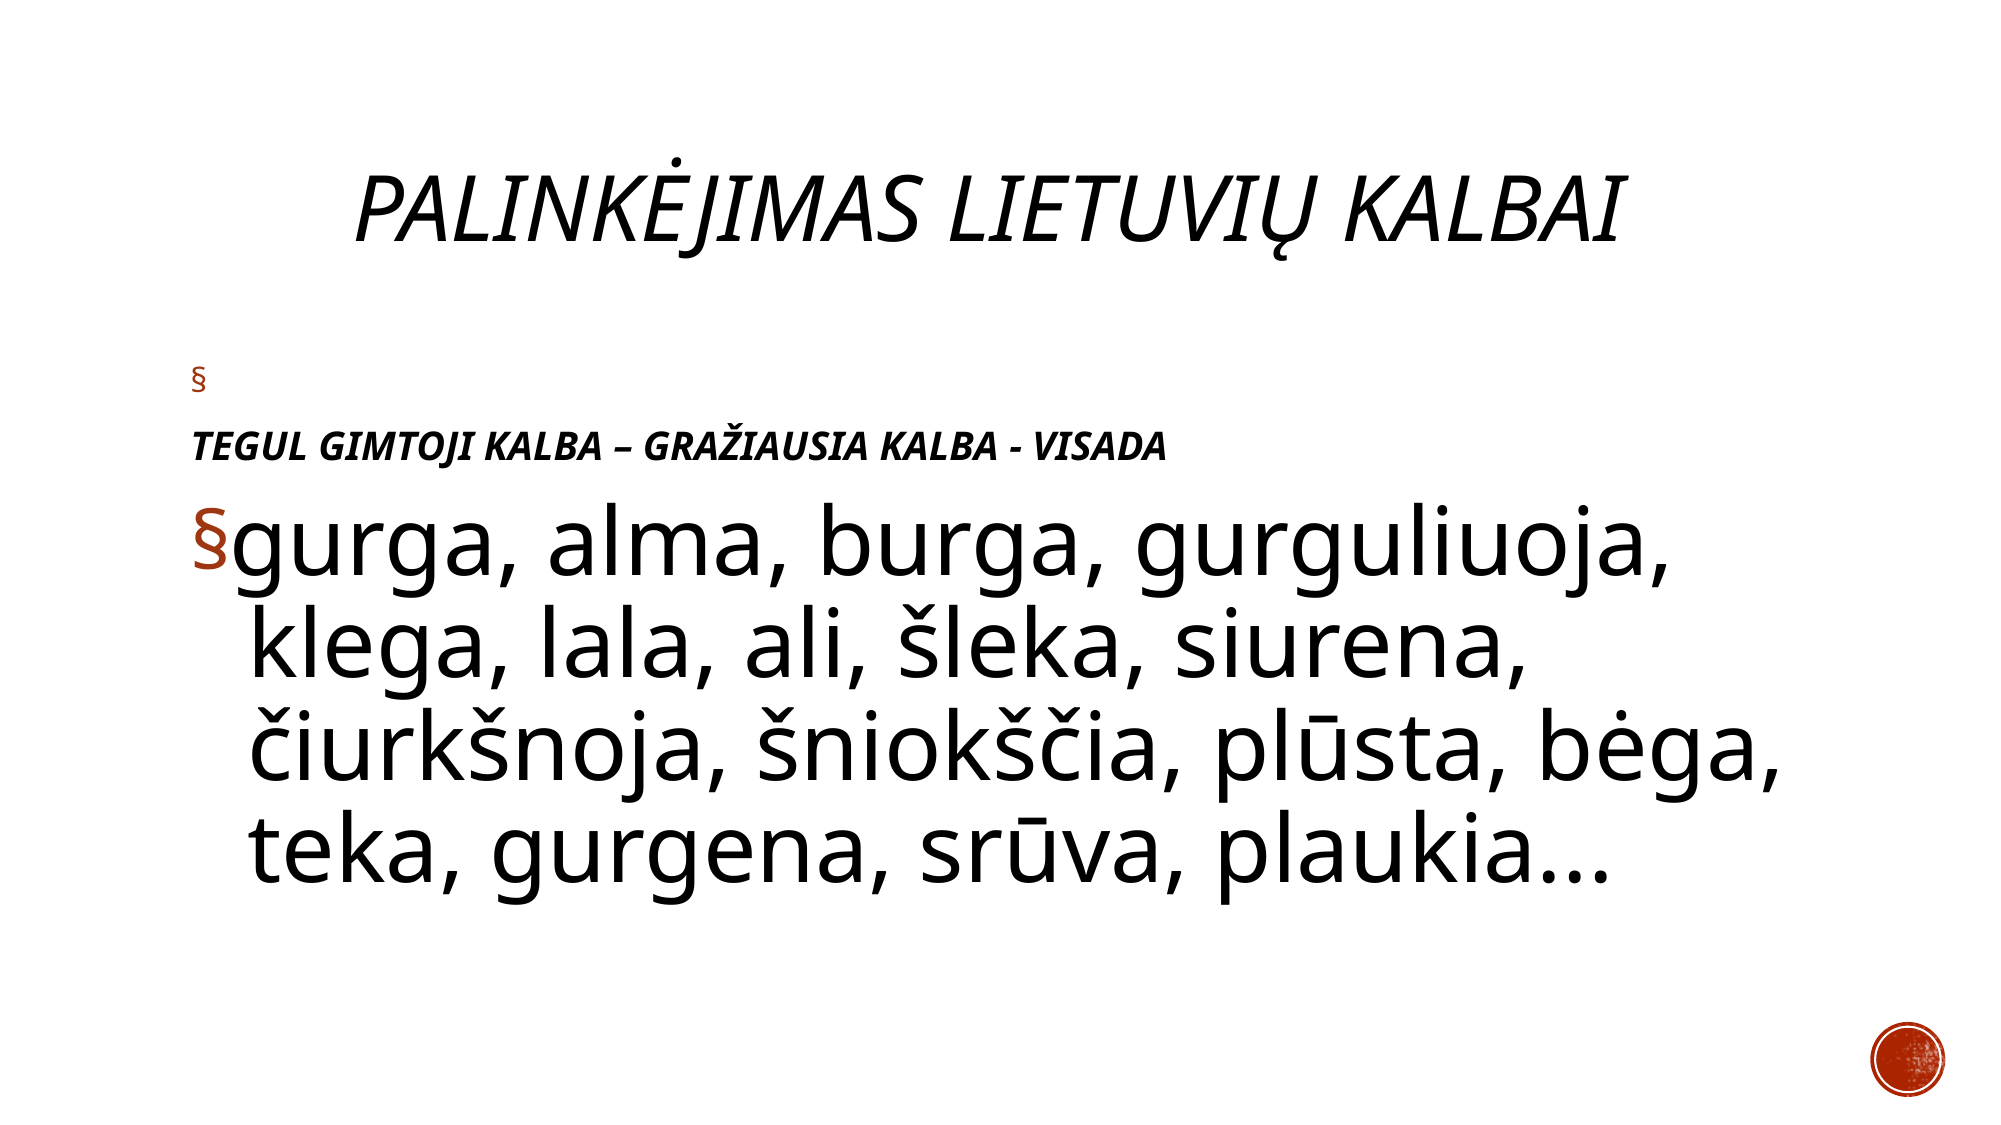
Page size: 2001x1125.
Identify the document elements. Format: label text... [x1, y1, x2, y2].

list TEGUL GIMTOJI KALBA – GRAŽIAUSIA KALBA - VISADA gurga, alma, burga, gurguliuoja, klega, lala, ali, šleka, siurena, čiurkšnoja, šniokščia, plūsta, bėga, teka, gurgena, srūva, plaukia... [175, 348, 1826, 1013]
title PALINKĖJIMAS LIETUVIŲ KALBAI [175, 79, 1826, 344]
